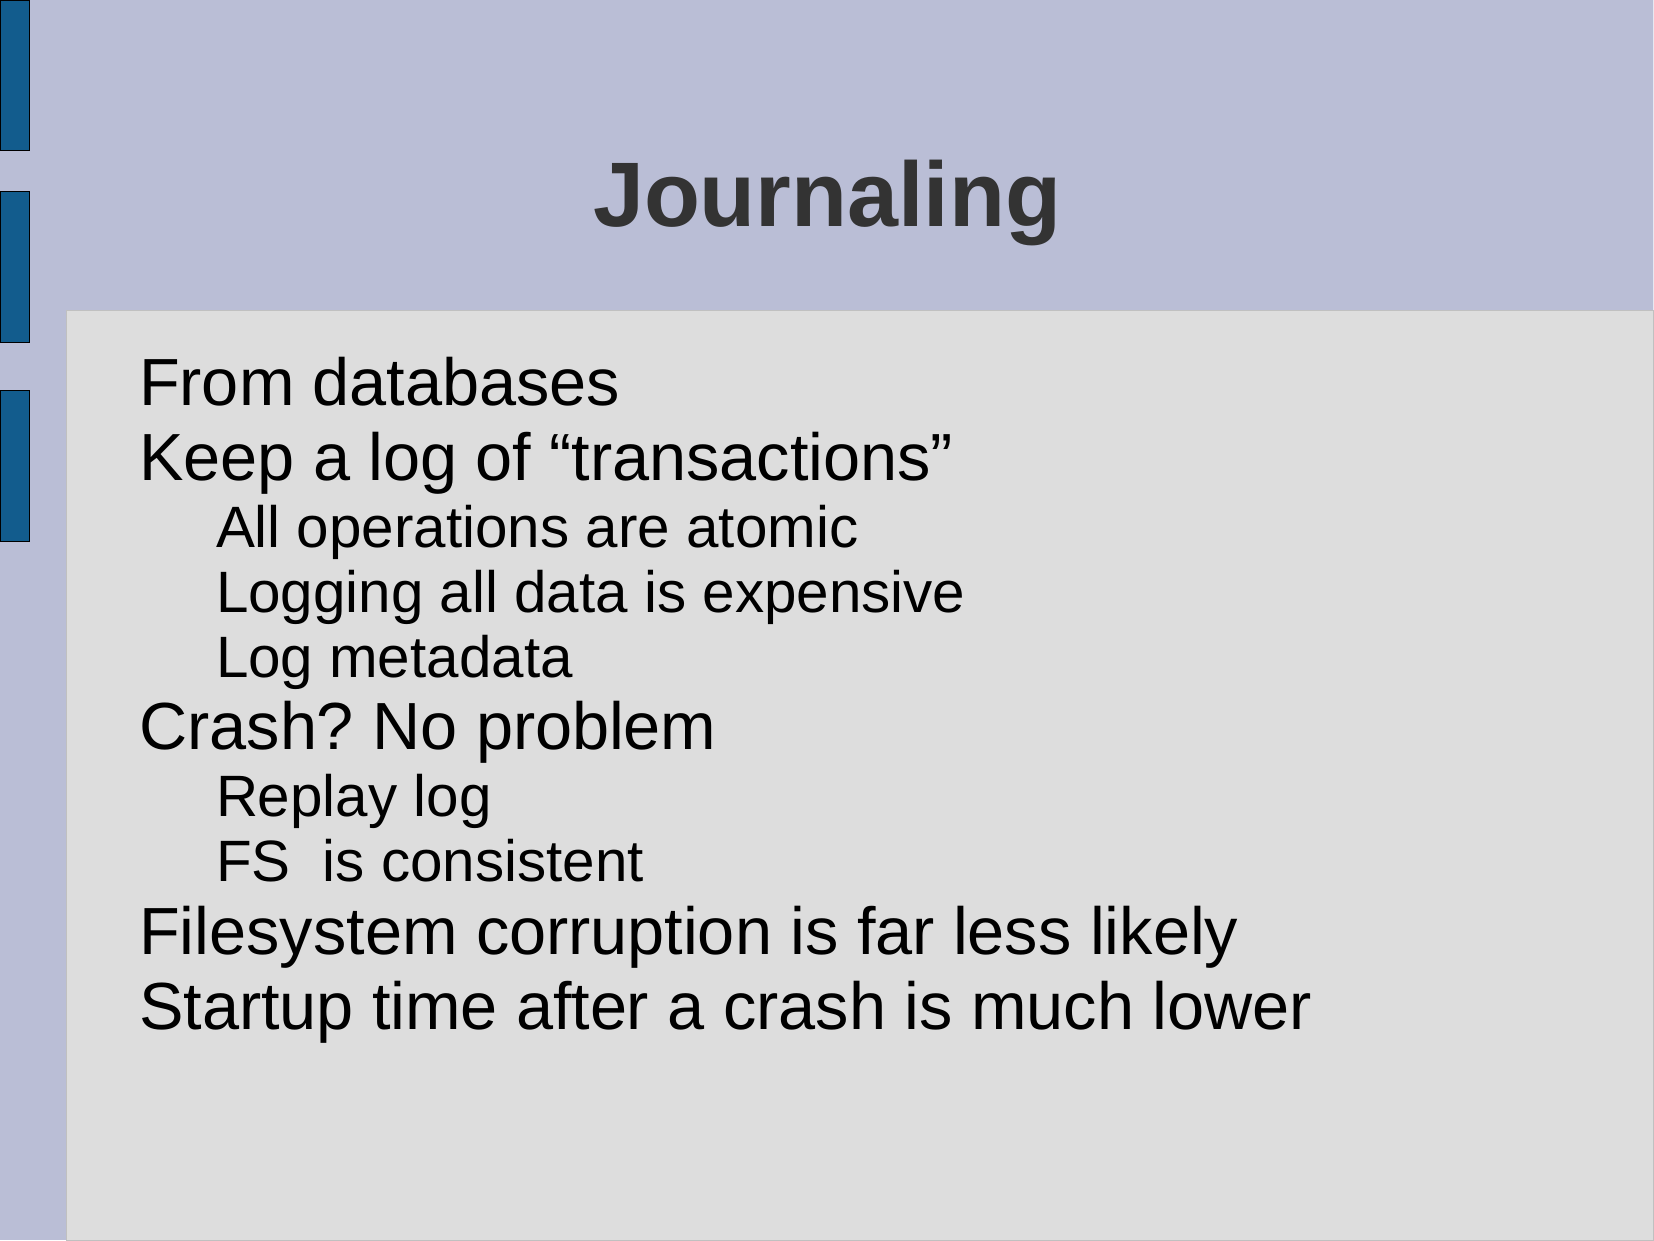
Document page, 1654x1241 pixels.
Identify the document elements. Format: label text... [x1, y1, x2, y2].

title Journaling [121, 91, 1534, 299]
list From databases Keep a log of “transactions” All operations are atomic Logging all data is expensive Log metadata Crash? No problem Replay log FS is consistent Filesystem corruption is far less likely Startup time after a crash is much lower [121, 344, 1534, 1127]
